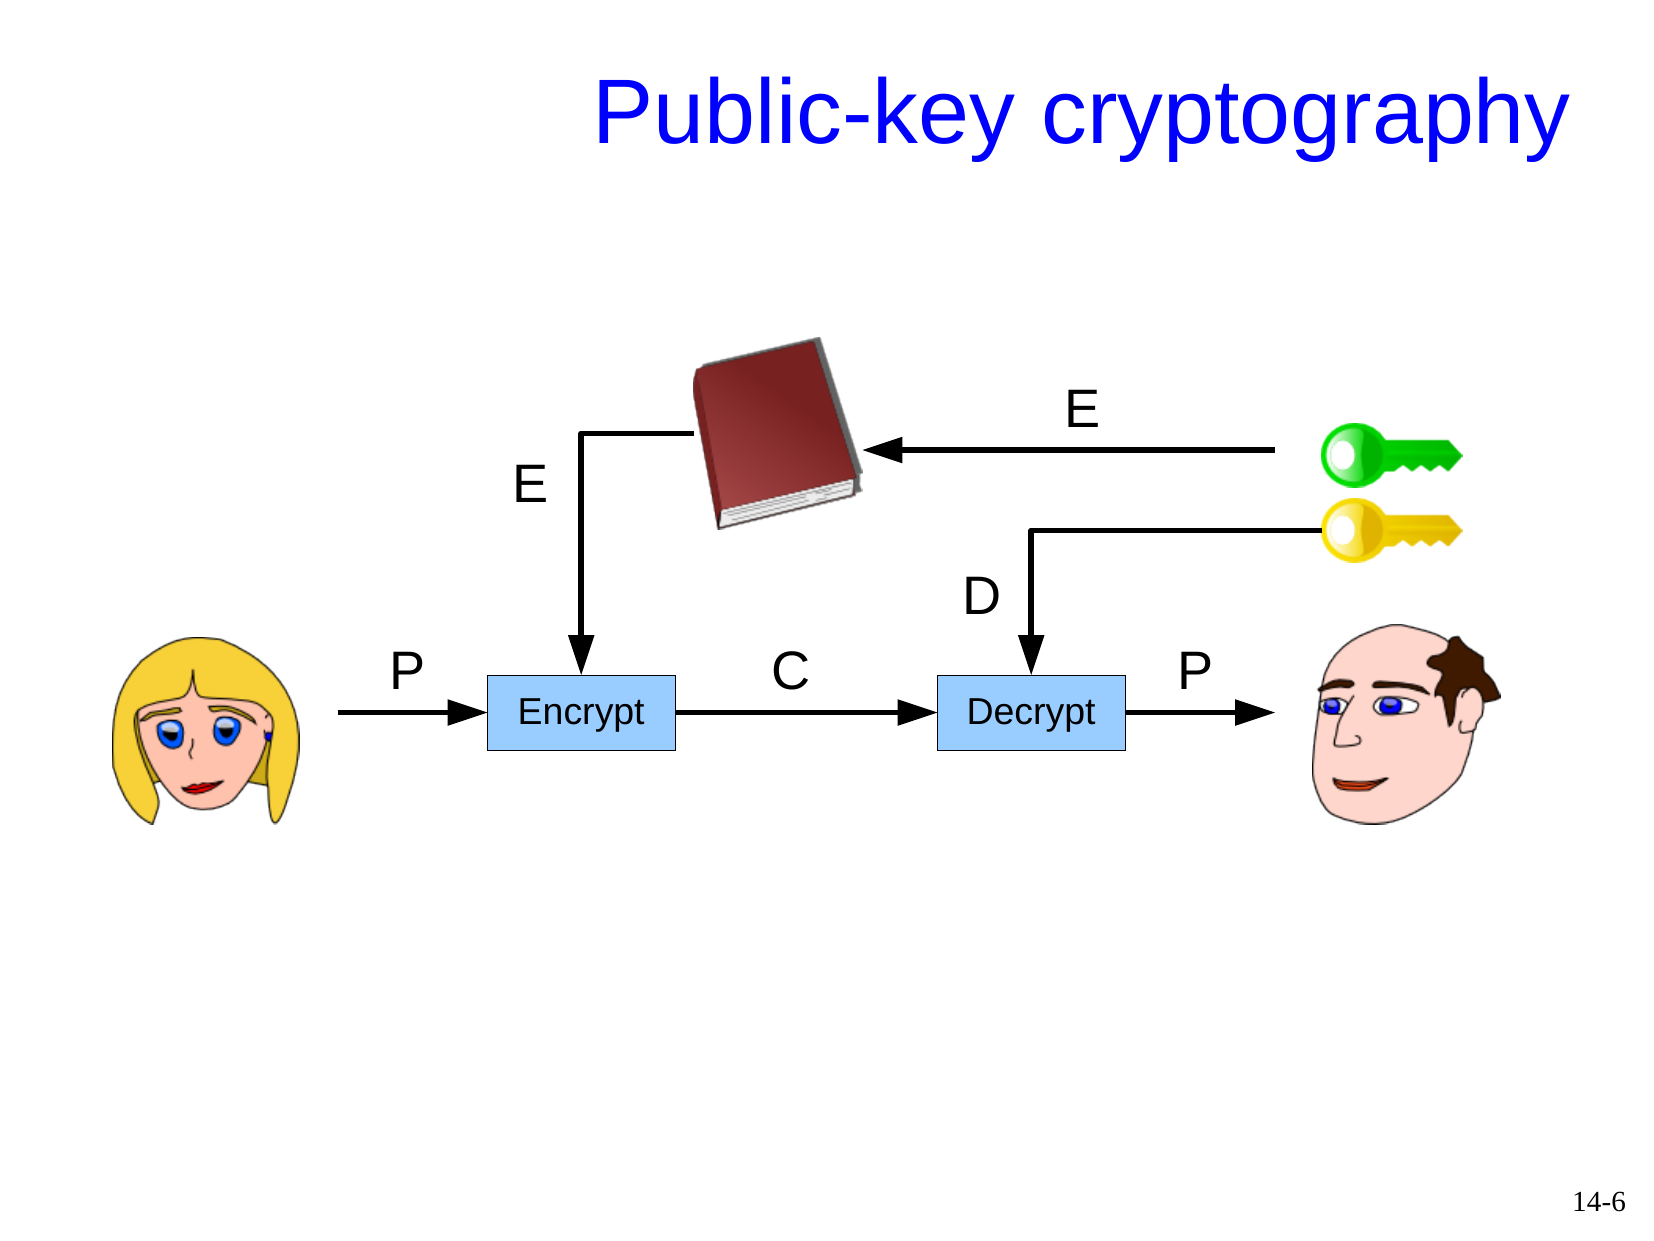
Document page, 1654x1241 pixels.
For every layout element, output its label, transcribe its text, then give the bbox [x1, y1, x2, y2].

text_box Encrypt [487, 675, 676, 751]
text_box P [375, 637, 441, 713]
text_box E [497, 450, 563, 526]
picture [112, 637, 300, 825]
text_box Decrypt [937, 675, 1126, 751]
picture [1312, 624, 1501, 826]
title Public-key cryptography [84, 11, 1573, 219]
text_box E [1050, 374, 1116, 447]
picture [693, 337, 863, 530]
text_box D [947, 562, 1016, 638]
text_box P [1162, 637, 1228, 713]
picture [1321, 423, 1463, 488]
picture [1321, 498, 1463, 563]
text_box C [756, 637, 826, 713]
